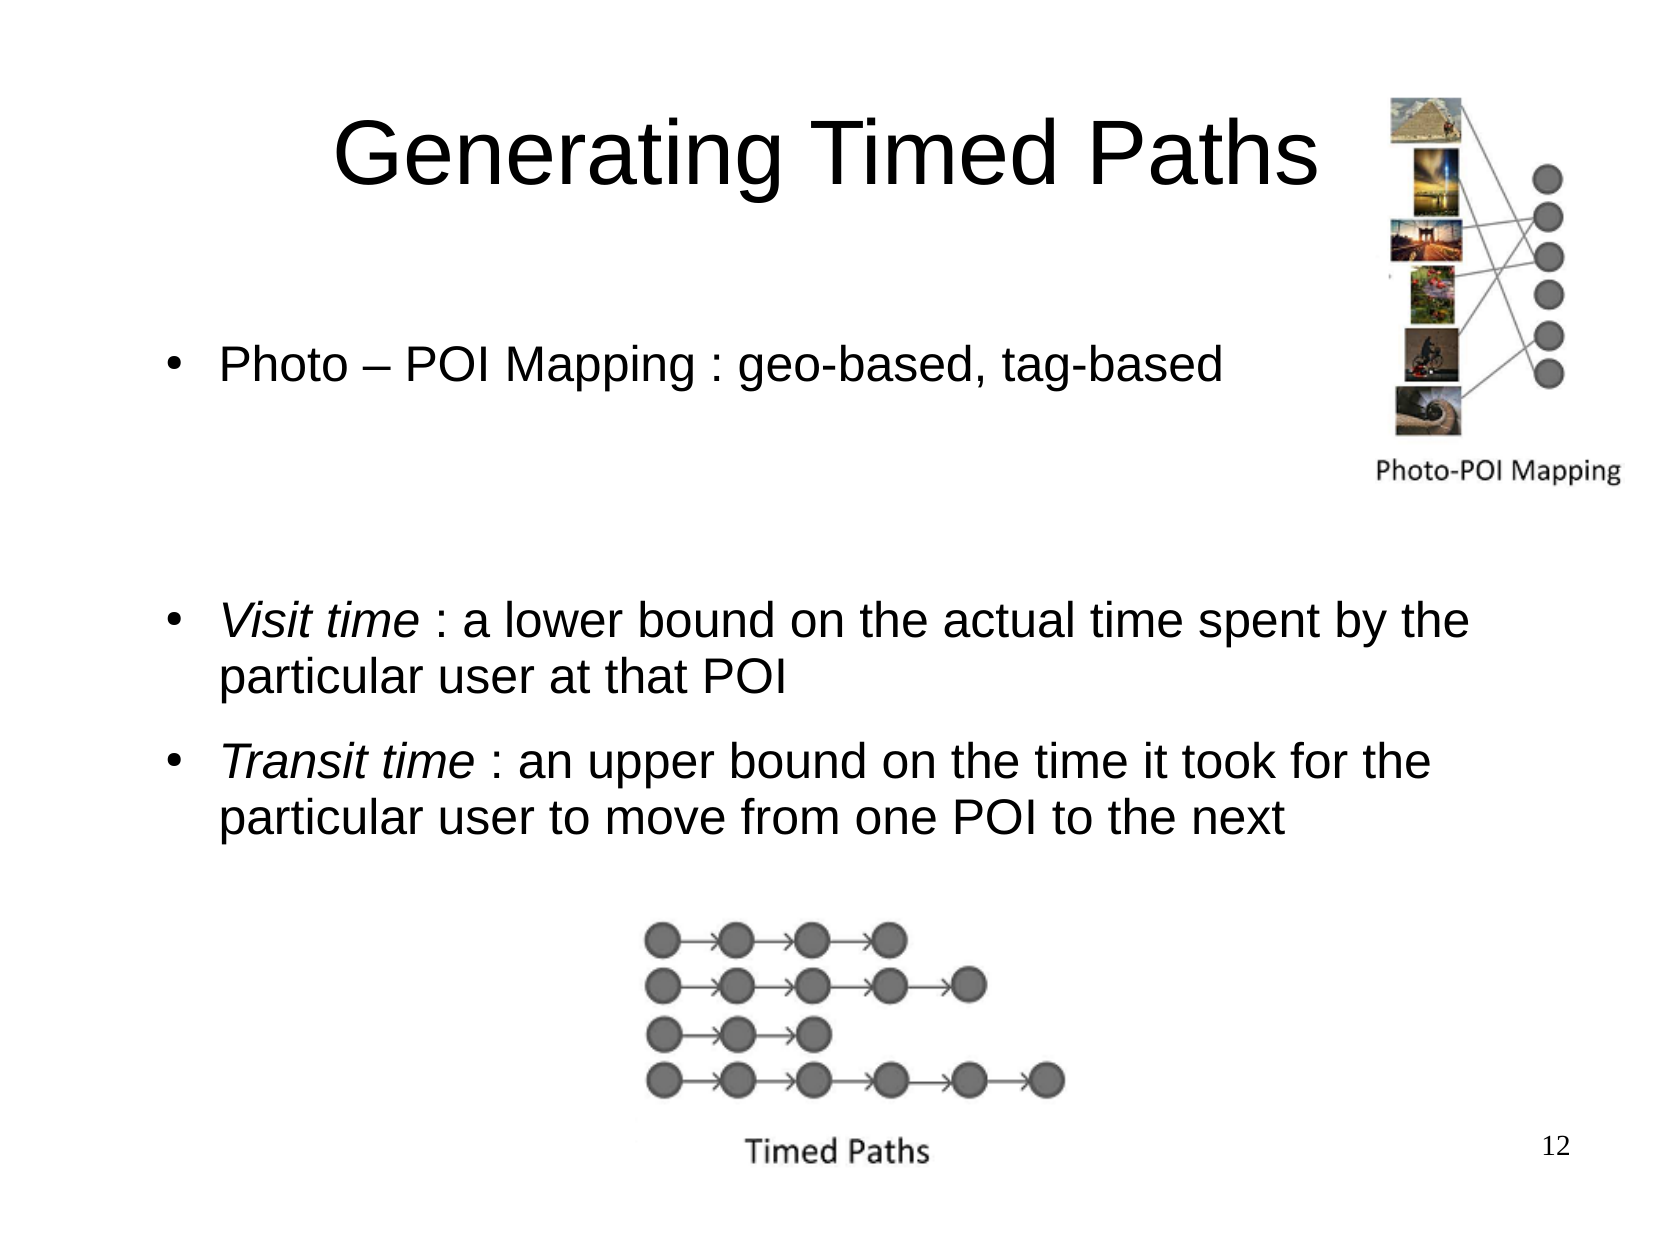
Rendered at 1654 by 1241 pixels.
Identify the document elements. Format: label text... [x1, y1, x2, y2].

picture [1375, 95, 1625, 490]
picture [634, 915, 1073, 1179]
title Generating Timed Paths [82, 49, 1571, 257]
list Photo – POI Mapping : geo-based, tag-based Visit time : a lower bound on the actual time spent by the particular user at that POI Transit time : an upper bound on the time it took for the particular user to move from one POI to the next [147, 336, 1506, 987]
